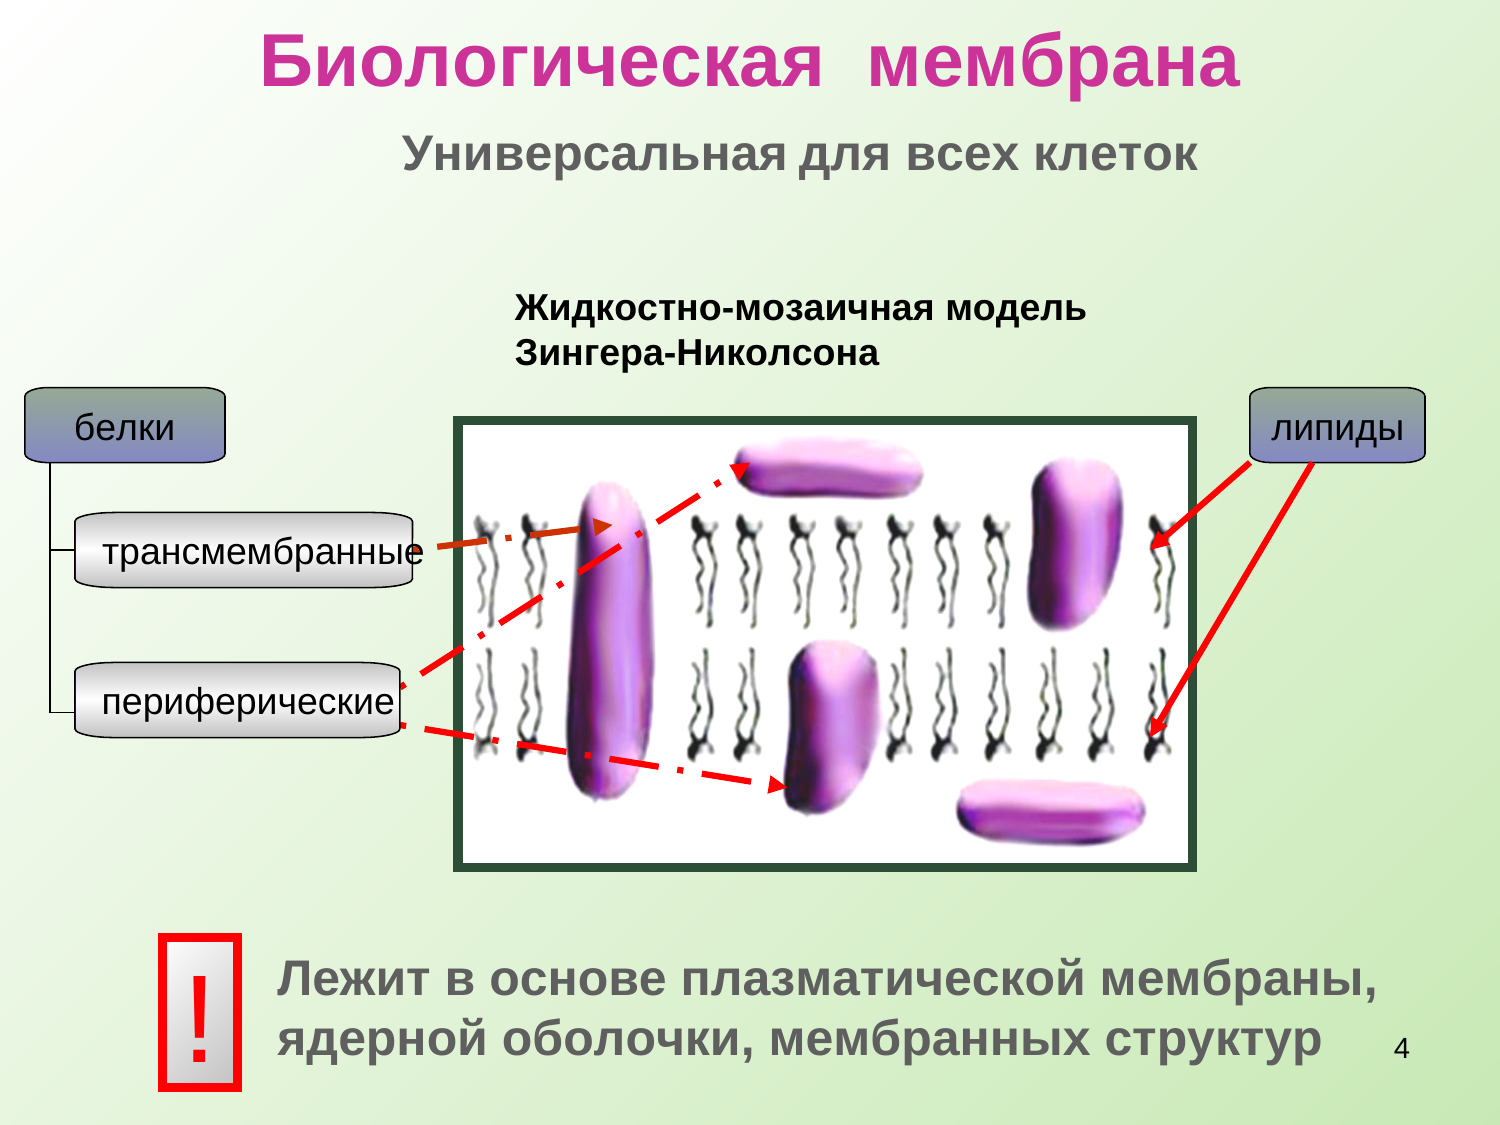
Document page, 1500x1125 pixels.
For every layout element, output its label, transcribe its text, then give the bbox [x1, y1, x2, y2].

text_box липиды [1249, 387, 1426, 463]
text_box трансмембранные [74, 512, 413, 588]
text_box ! [162, 937, 238, 1088]
text_box Универсальная для всех клеток [287, 112, 1313, 188]
text_box Жидкостно-мозаичная модель Зингера-Николсона [499, 274, 1138, 381]
picture [462, 425, 1188, 863]
text_box Лежит в основе плазматической мембраны, ядерной оболочки, мембранных структур [262, 937, 1500, 1073]
text_box Биологическая мембрана [75, 0, 1426, 113]
text_box периферические [74, 662, 400, 738]
text_box белки [24, 387, 226, 463]
